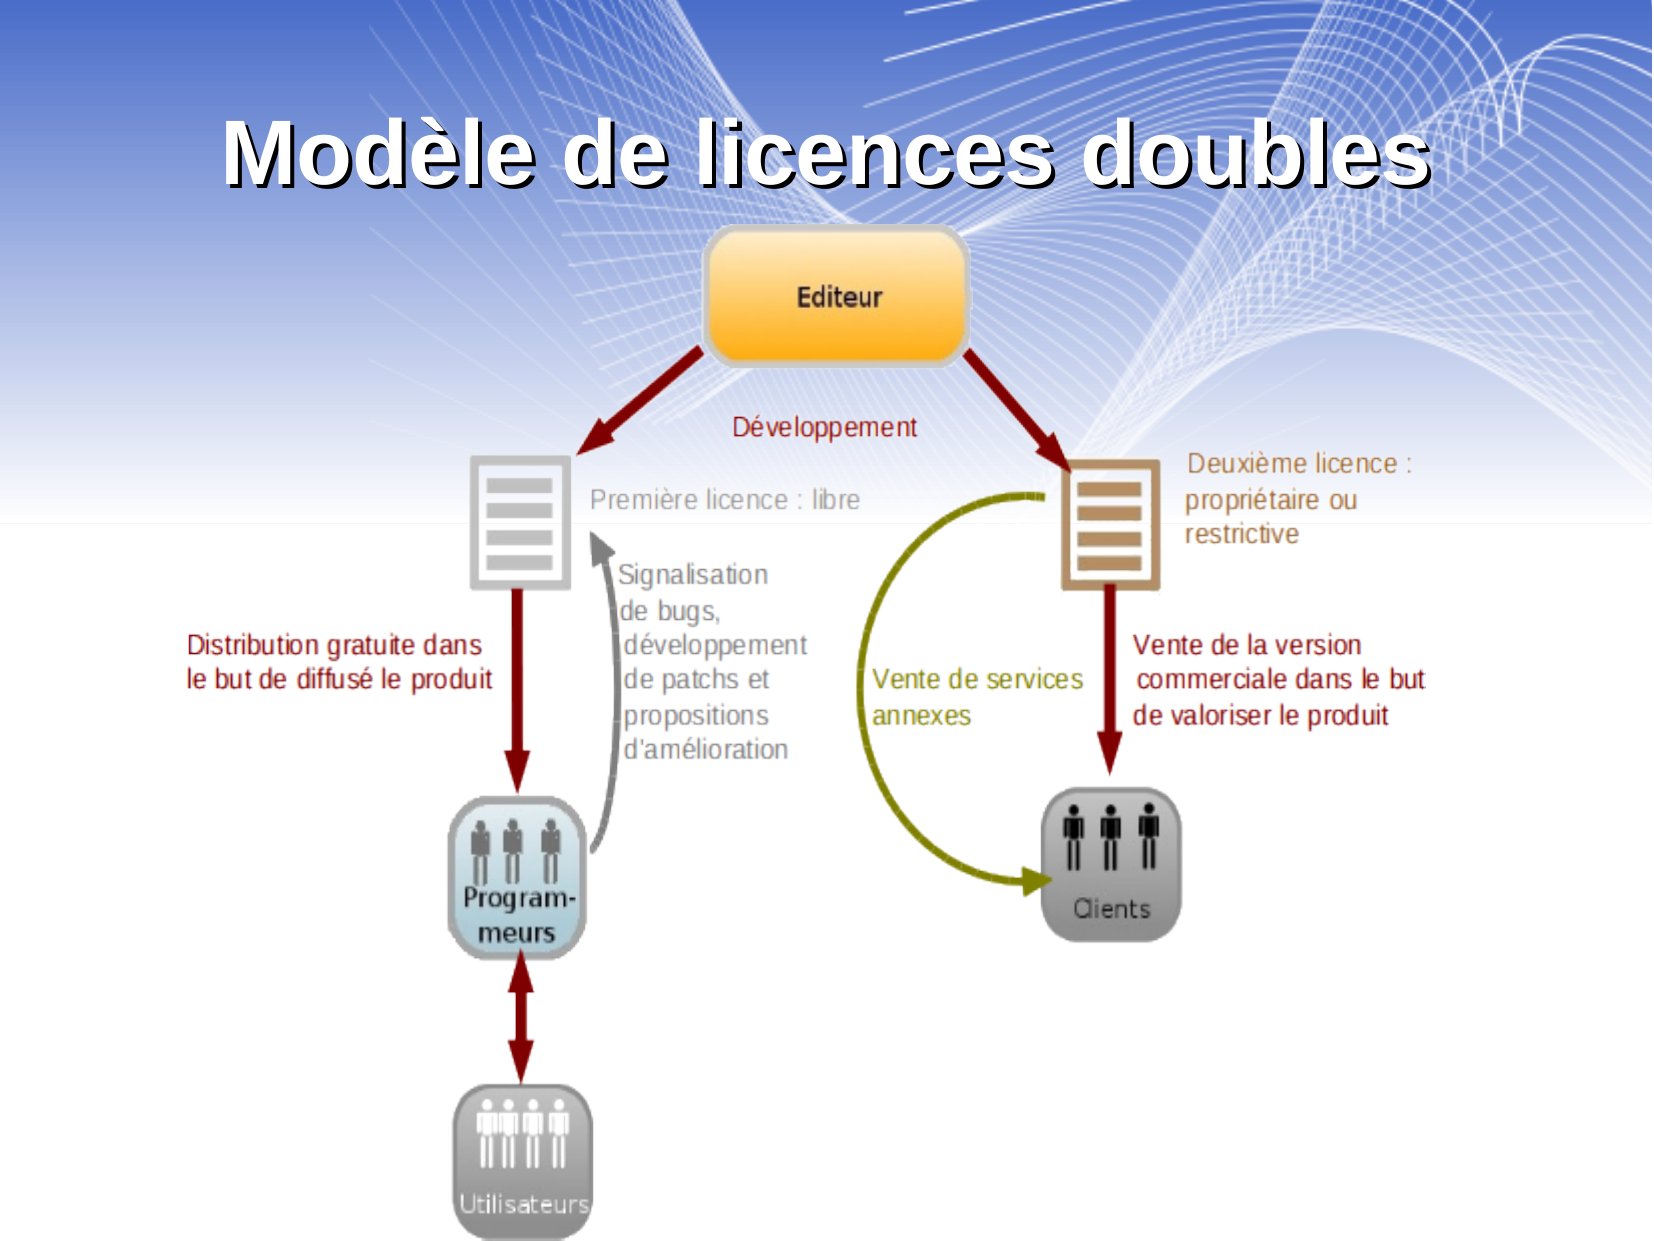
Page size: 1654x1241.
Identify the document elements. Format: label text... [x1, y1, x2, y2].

title Modèle de licences doubles [82, 56, 1571, 250]
picture [16, 0, 1654, 1241]
